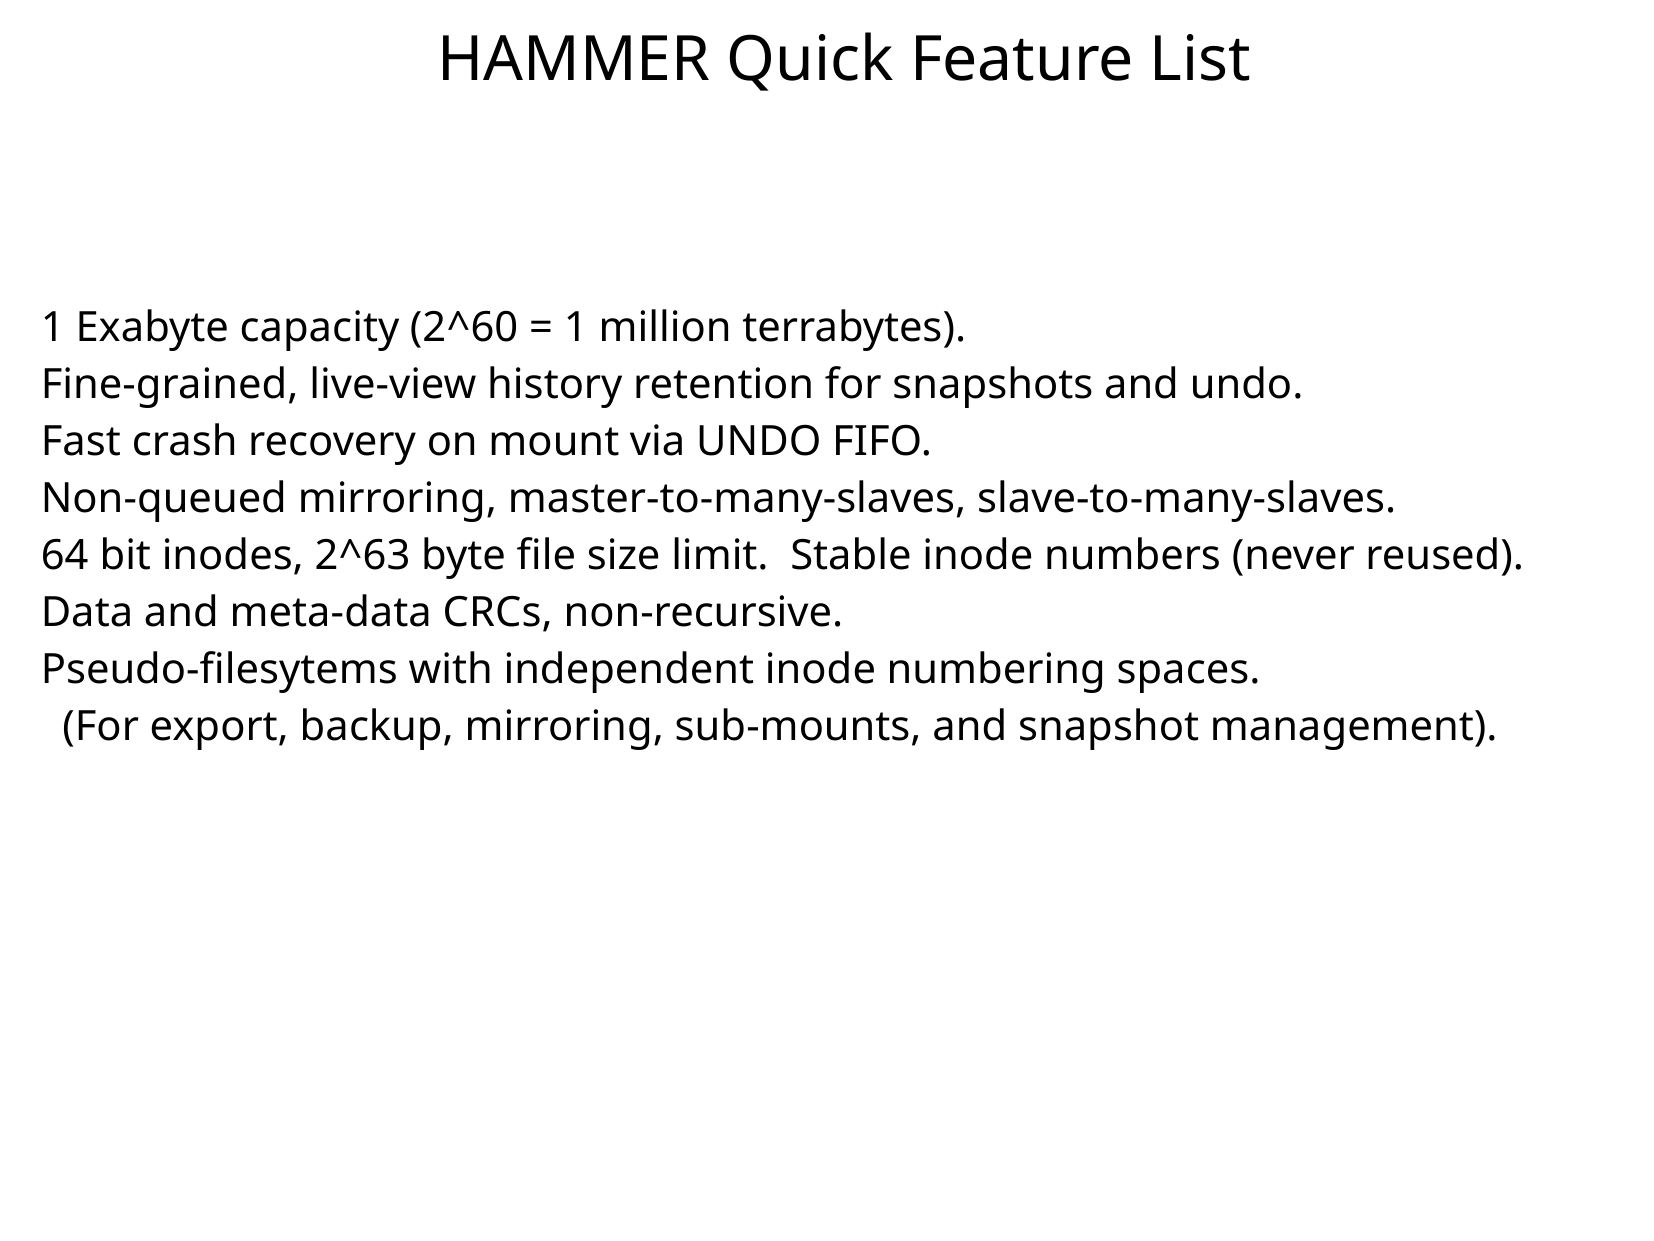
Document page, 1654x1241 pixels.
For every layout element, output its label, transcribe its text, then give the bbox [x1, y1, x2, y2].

text_box 1 Exabyte capacity (2^60 = 1 million terrabytes). Fine-grained, live-view history retention for snapshots and undo. Fast crash recovery on mount via UNDO FIFO. Non-queued mirroring, master-to-many-slaves, slave-to-many-slaves. 64 bit inodes, 2^63 byte file size limit. Stable inode numbers (never reused). Data and meta-data CRCs, non-recursive. Pseudo-filesytems with independent inode numbering spaces. (For export, backup, mirroring, sub-mounts, and snapshot management). [26, 289, 1654, 1120]
text_box HAMMER Quick Feature List [114, 9, 1575, 104]
